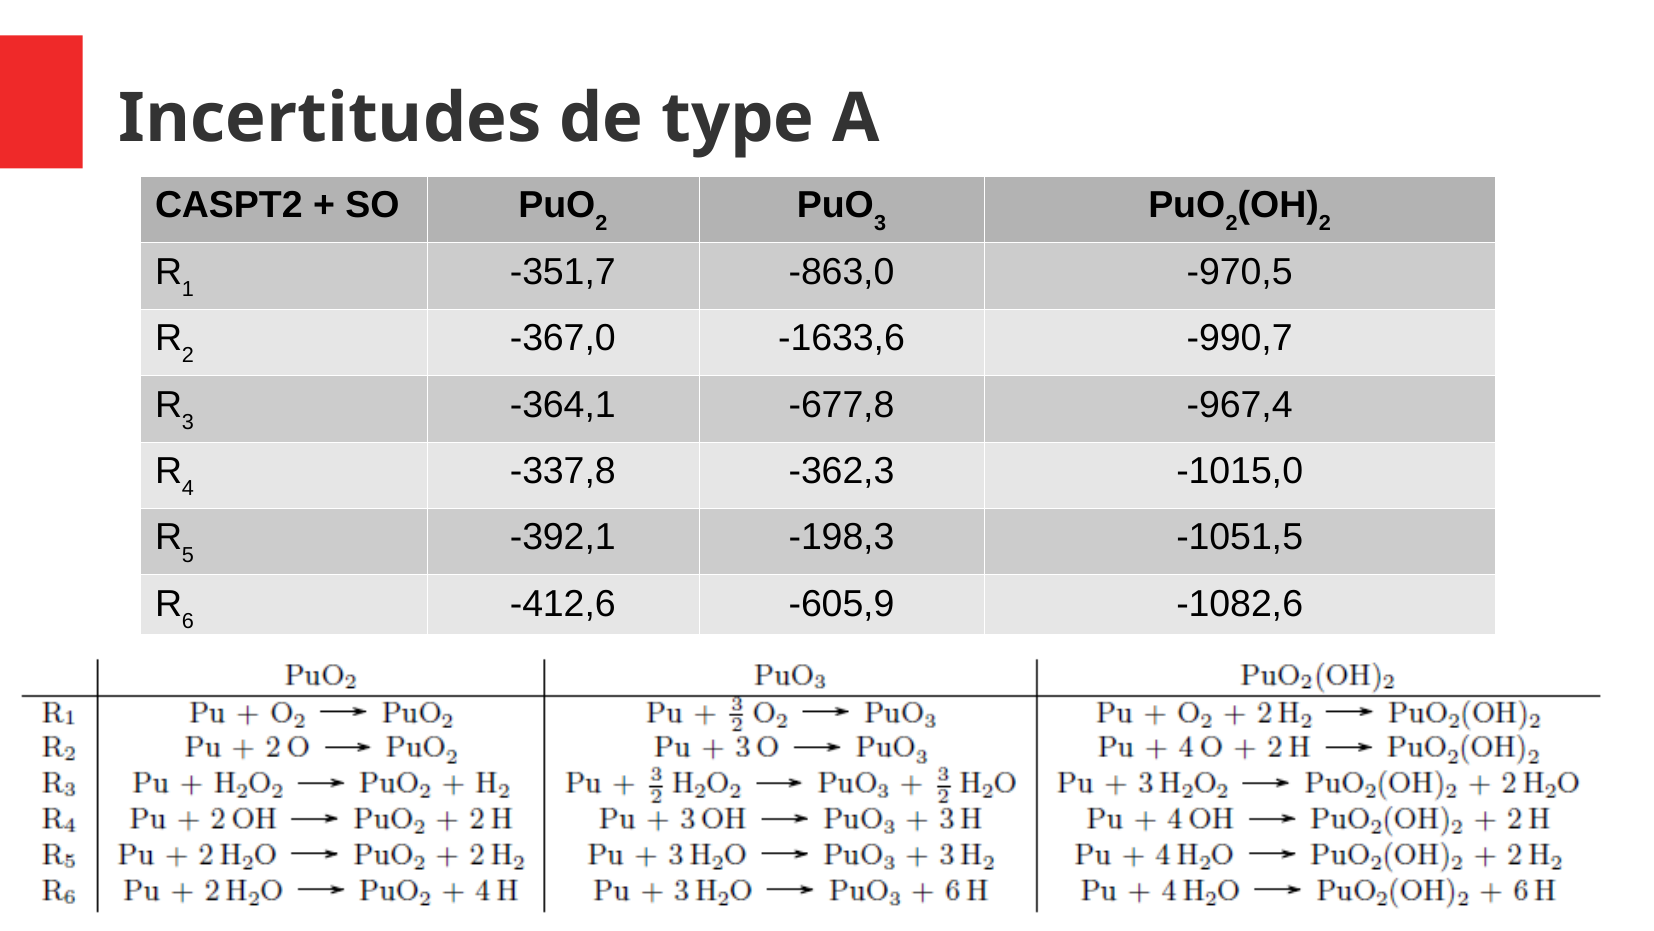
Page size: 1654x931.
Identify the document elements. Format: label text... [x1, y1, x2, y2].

table_cell -392,1 [428, 509, 699, 574]
table_cell R4 [141, 443, 427, 508]
table_cell -990,7 [985, 310, 1495, 375]
table_cell -362,3 [700, 443, 984, 508]
table_cell -1633,6 [700, 310, 984, 375]
table_cell -863,0 [700, 243, 984, 309]
table_header PuO2 [428, 177, 699, 242]
table_cell -1015,0 [985, 443, 1495, 508]
table_header CASPT2 + SO [141, 177, 427, 242]
table_cell R2 [141, 310, 427, 375]
table_cell -364,1 [428, 376, 699, 442]
table_cell -1082,6 [985, 575, 1495, 634]
table_cell -970,5 [985, 243, 1495, 309]
table_cell R6 [141, 575, 427, 634]
table_cell -677,8 [700, 376, 984, 442]
table_cell -367,0 [428, 310, 699, 375]
picture [0, 634, 1645, 931]
table_cell R1 [141, 243, 427, 309]
table_cell -337,8 [428, 443, 699, 508]
table_header PuO2(OH)2 [985, 177, 1495, 242]
table_cell -967,4 [985, 376, 1495, 442]
table_cell -1051,5 [985, 509, 1495, 574]
table_header PuO3 [700, 177, 984, 242]
table_cell -412,6 [428, 575, 699, 634]
table_cell R3 [141, 376, 427, 442]
table_cell -198,3 [700, 509, 984, 574]
table_cell -351,7 [428, 243, 699, 309]
table_cell R5 [141, 509, 427, 574]
table_cell -605,9 [700, 575, 984, 634]
title Incertitudes de type A [118, 37, 1572, 193]
